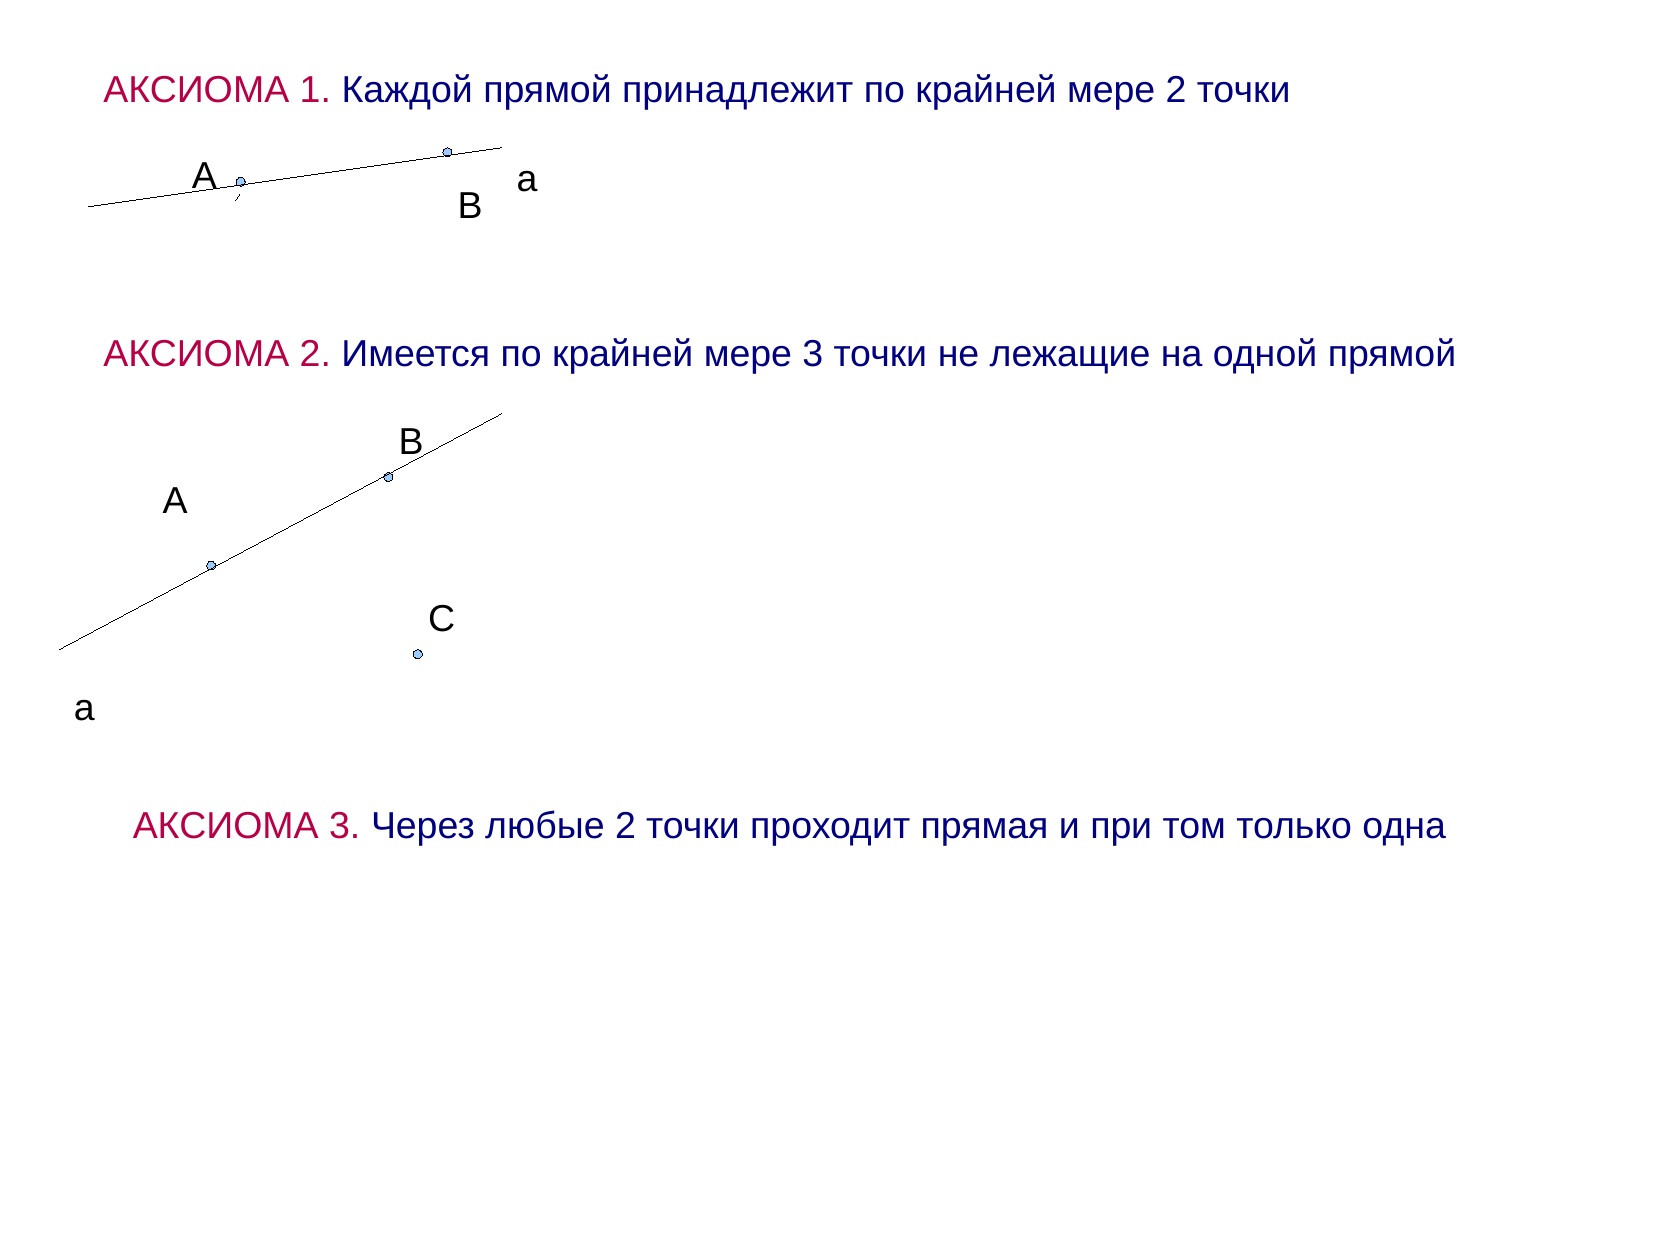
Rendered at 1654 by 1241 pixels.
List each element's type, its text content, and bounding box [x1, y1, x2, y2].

text_box АКСИОМА 1. Каждой прямой принадлежит по крайней мере 2 точки [88, 61, 1316, 119]
text_box [442, 147, 452, 155]
text_box АКСИОМА 3. Через любые 2 точки проходит прямая и при том только одна [118, 797, 1462, 855]
text_box [383, 472, 393, 482]
text_box [206, 561, 216, 570]
text_box [413, 649, 423, 659]
text_box а [59, 679, 110, 737]
text_box АКСИОМА 2. Имеется по крайней мере 3 точки не лежащие на одной прямой [88, 324, 1472, 382]
text_box А [177, 147, 232, 205]
text_box В [442, 177, 498, 235]
text_box С [413, 590, 471, 648]
text_box В [383, 413, 439, 471]
text_box [236, 177, 246, 187]
text_box А [147, 472, 203, 530]
text_box а [501, 149, 553, 207]
